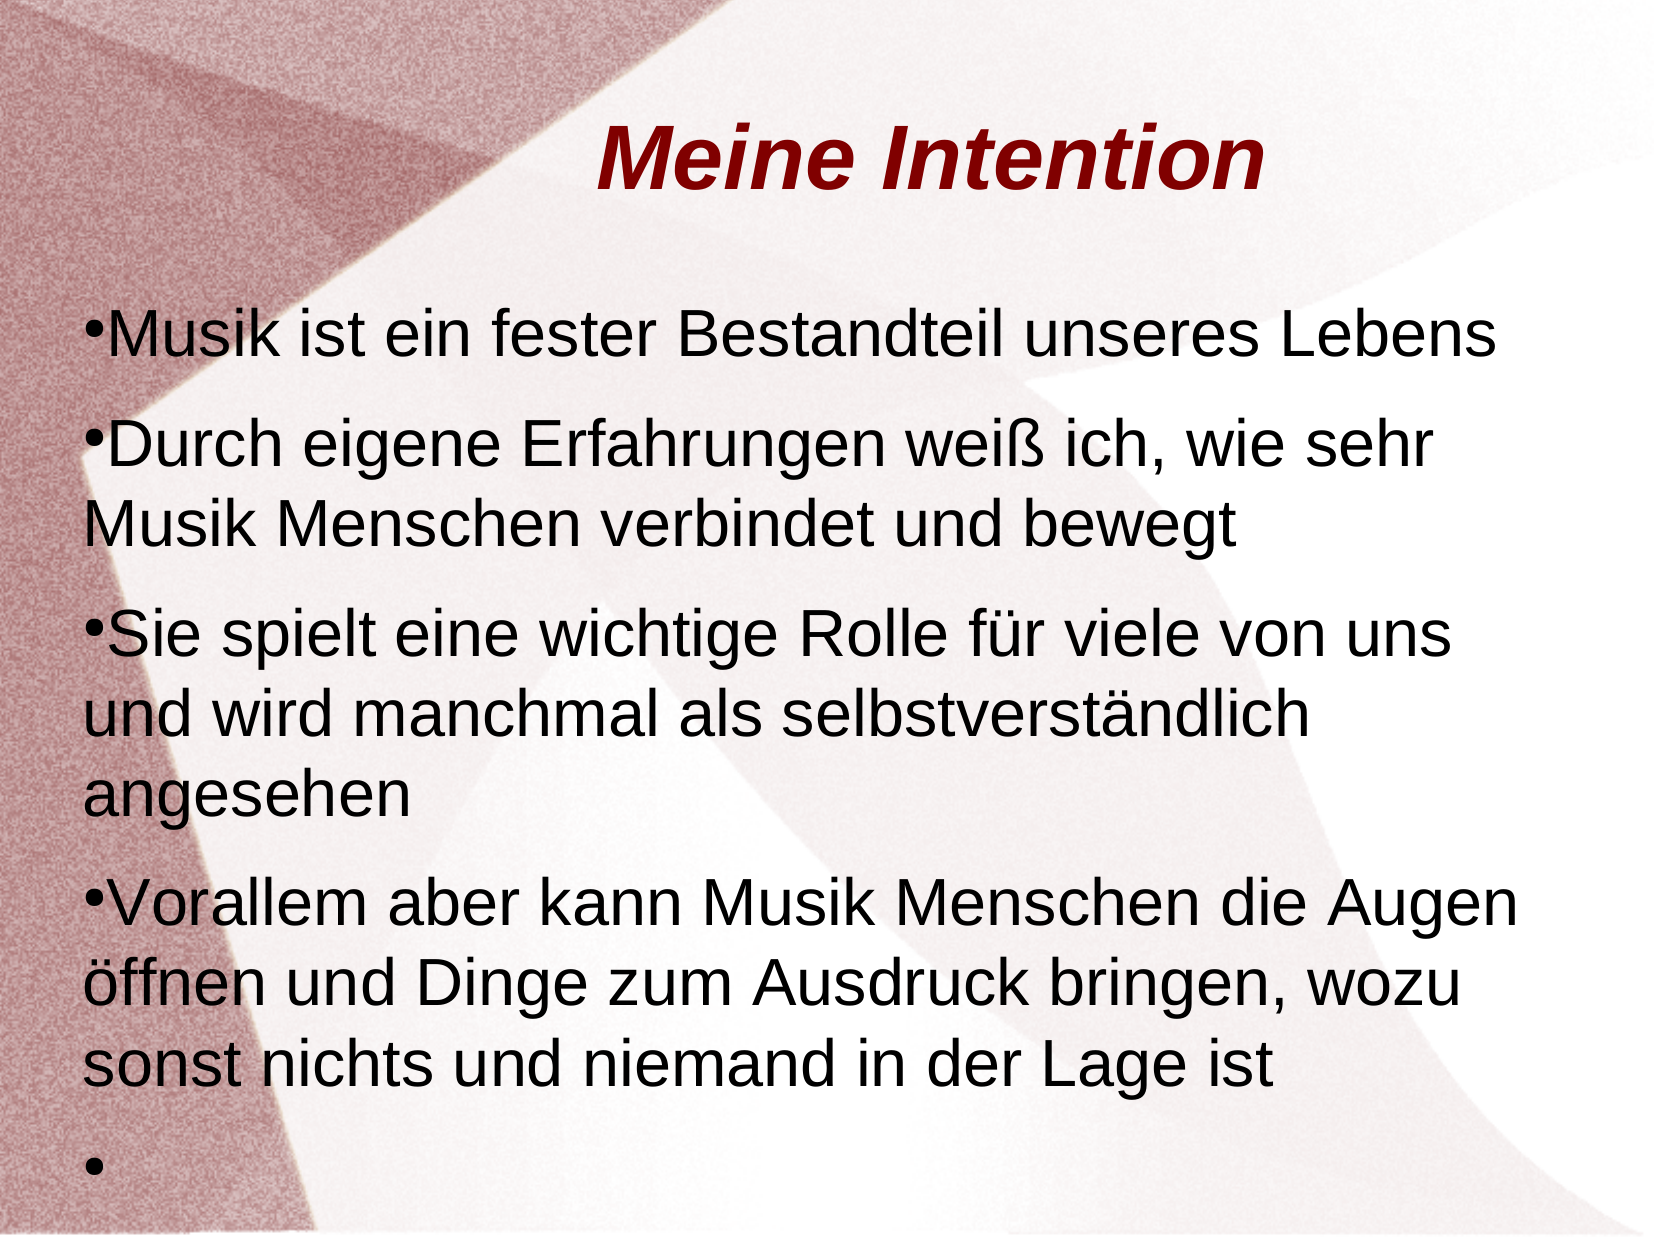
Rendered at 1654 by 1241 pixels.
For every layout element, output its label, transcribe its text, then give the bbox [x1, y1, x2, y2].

title Meine Intention [596, 49, 1607, 257]
list Musik ist ein fester Bestandteil unseres Lebens Durch eigene Erfahrungen weiß ich, wie sehr Musik Menschen verbindet und bewegt Sie spielt eine wichtige Rolle für viele von uns und wird manchmal als selbstverständlich angesehen Vorallem aber kann Musik Menschen die Augen öffnen und Dinge zum Ausdruck bringen, wozu sonst nichts und niemand in der Lage ist [82, 290, 1571, 1157]
